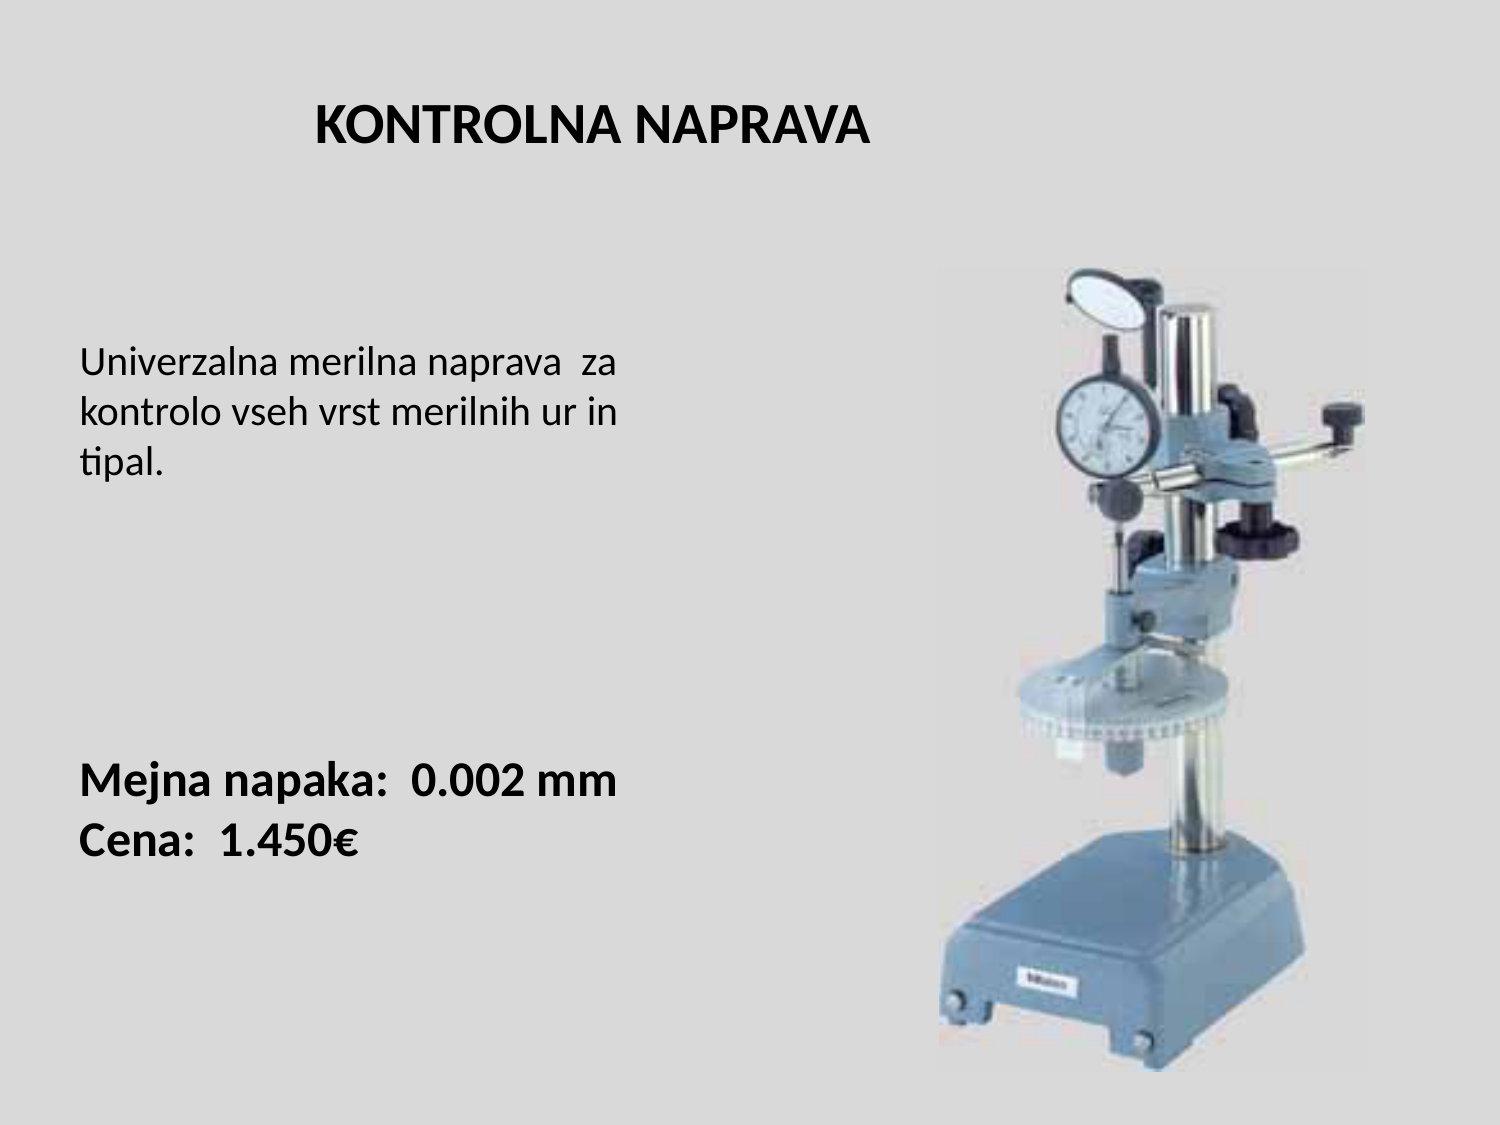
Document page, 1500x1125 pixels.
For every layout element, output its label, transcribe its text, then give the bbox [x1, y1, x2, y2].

text_box KONTROLNA NAPRAVA [301, 78, 1128, 163]
text_box Mejna napaka: 0.002 mm Cena: 1.450€ [64, 739, 715, 875]
text_box Univerzalna merilna naprava za kontrolo vseh vrst merilnih ur in tipal. [64, 326, 703, 492]
picture [939, 267, 1365, 1072]
